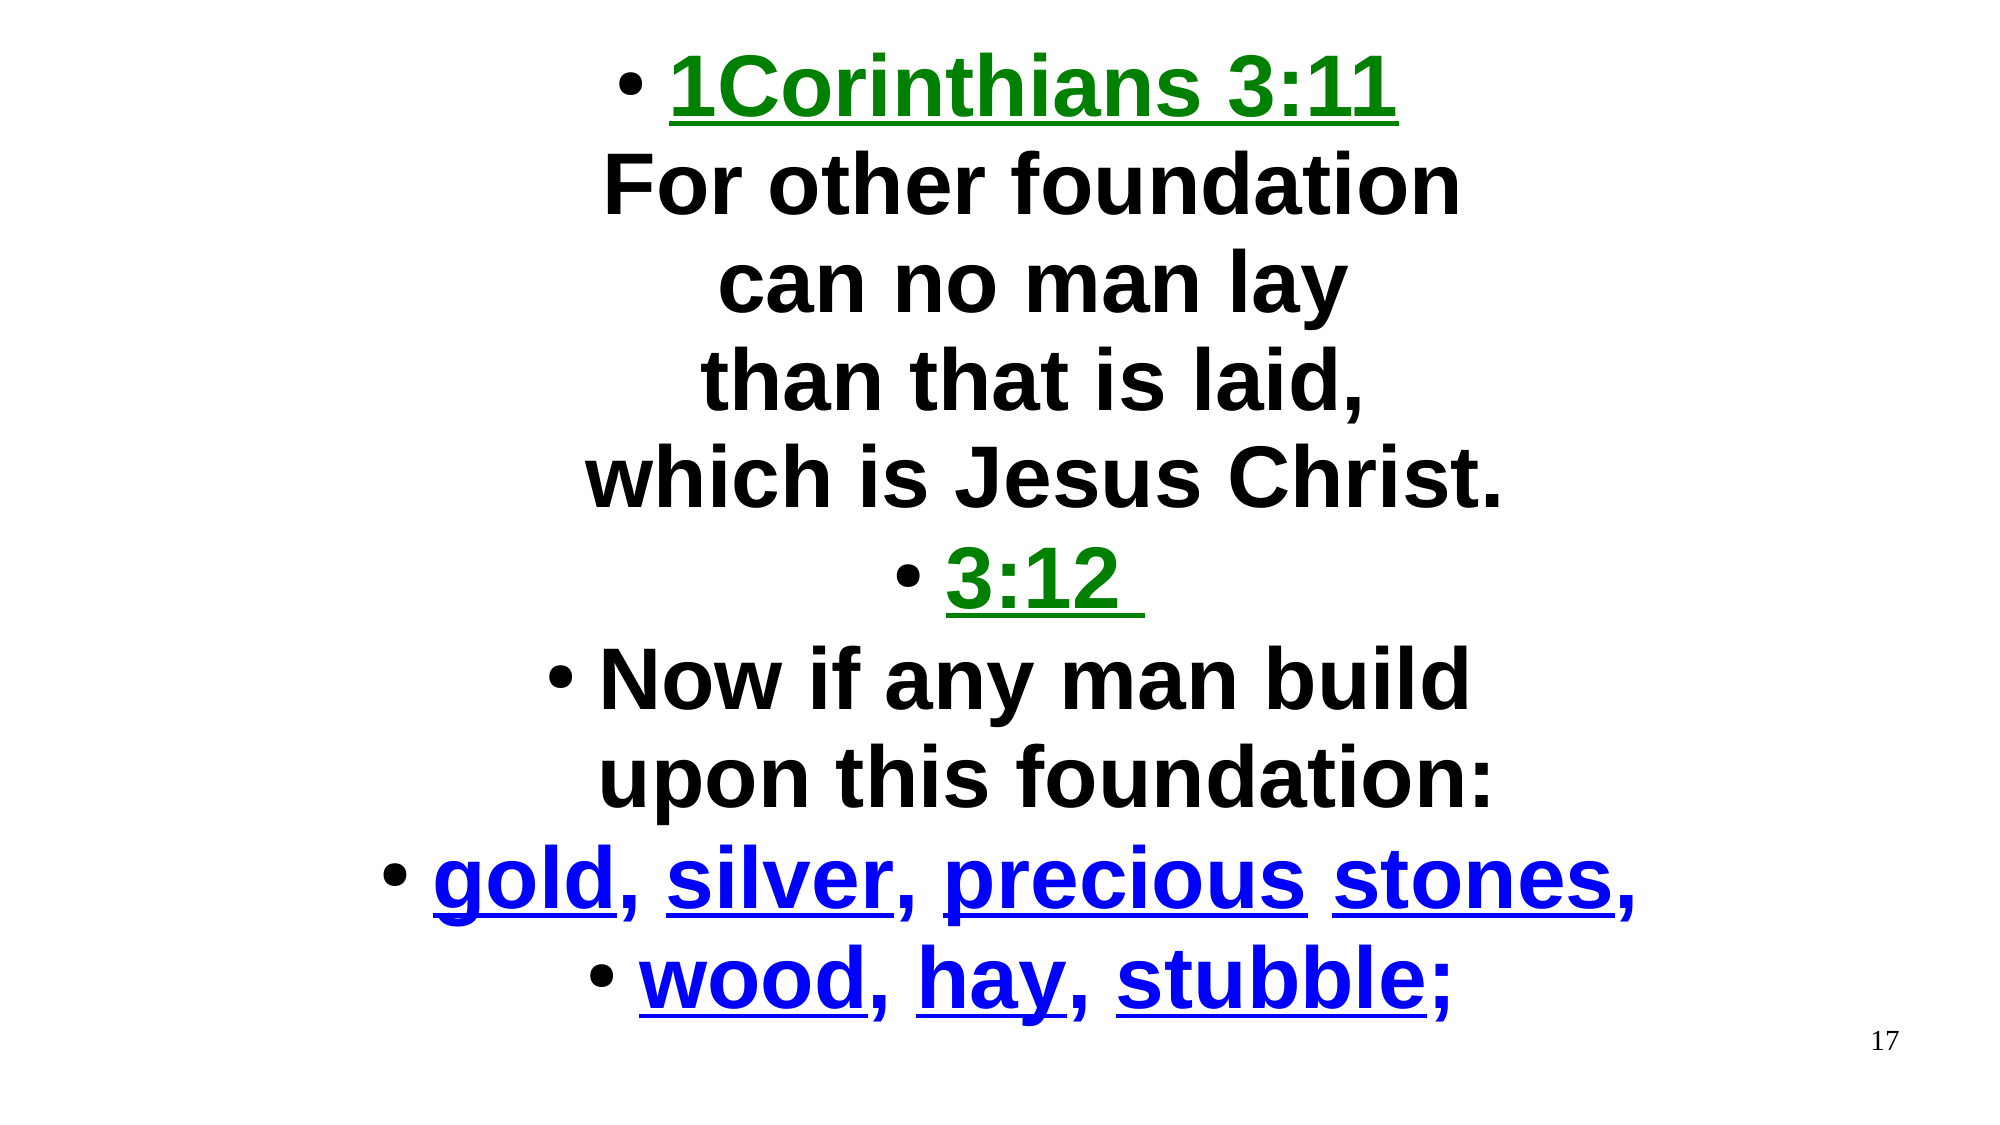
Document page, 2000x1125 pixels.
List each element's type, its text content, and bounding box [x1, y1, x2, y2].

list 1Corinthians 3:11 For other foundation can no man lay than that is laid, which is Jesus Christ. 3:12 Now if any man build upon this foundation: gold, silver, precious stones, wood, hay, stubble; [37, 37, 1988, 1088]
